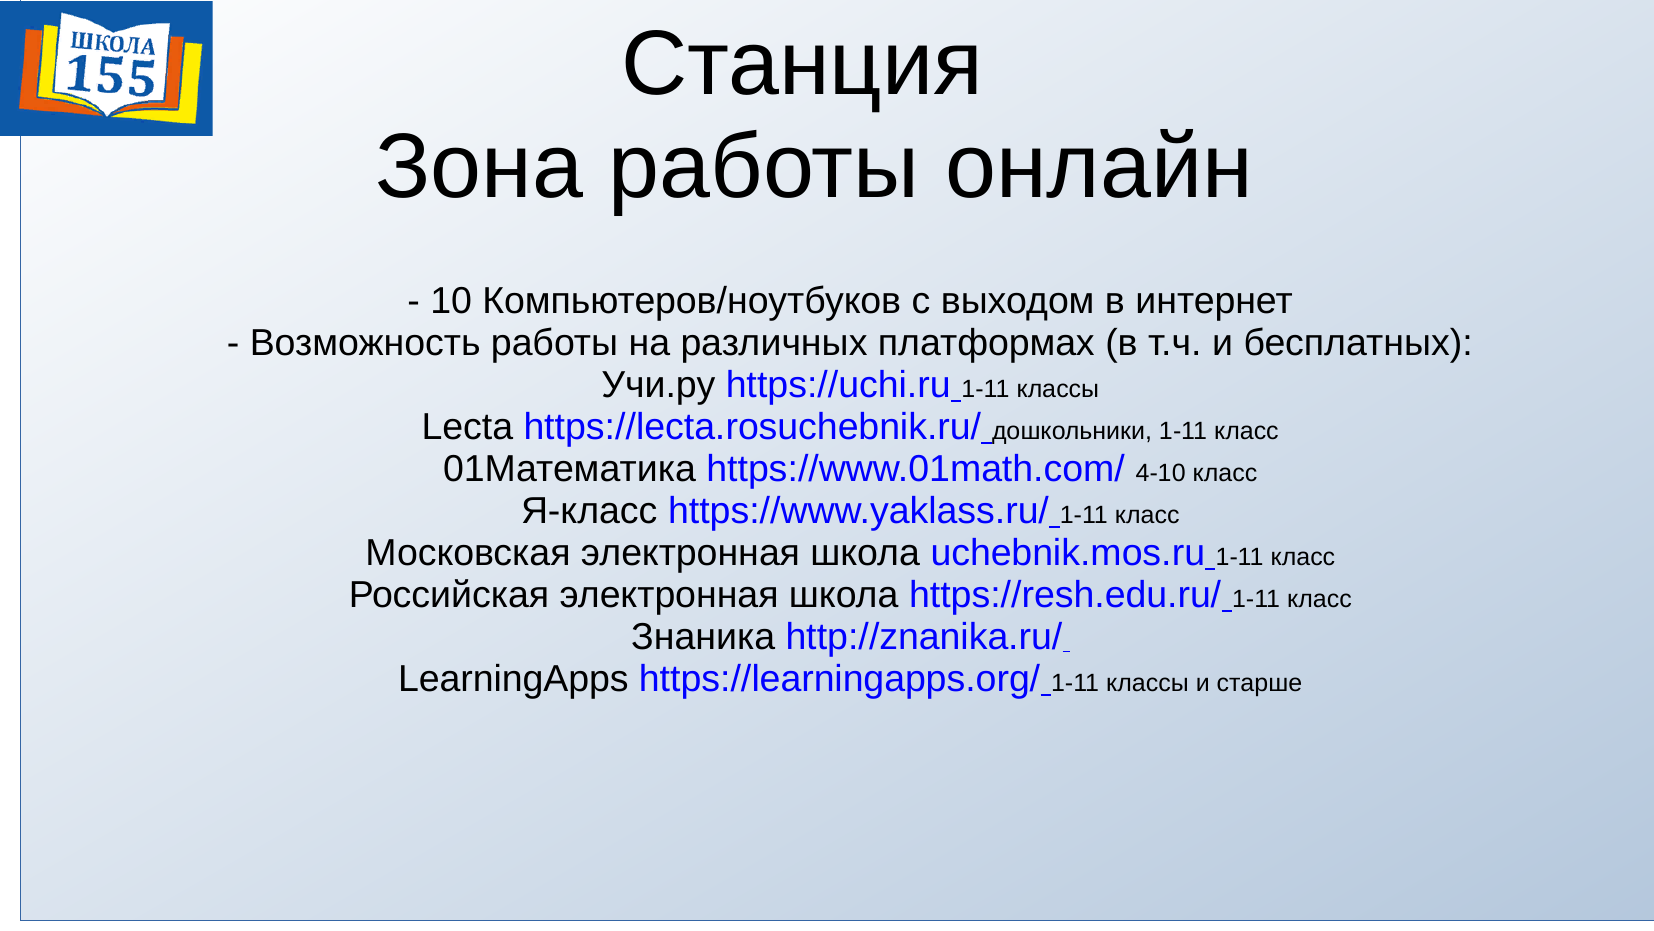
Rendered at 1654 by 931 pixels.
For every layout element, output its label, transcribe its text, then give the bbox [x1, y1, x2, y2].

subtitle - 10 Компьютеров/ноутбуков с выходом в интернет - Возможность работы на различных платформах (в т.ч. и бесплатных): Учи.ру https://uchi.ru 1-11 классы Lecta https://lecta.rosuchebnik.ru/ дошкольники, 1-11 класс 01Математика https://www.01math.com/ 4-10 класс Я-класс https://www.yaklass.ru/ 1-11 класс Московская электронная школа uchebnik.mos.ru 1-11 класс Российская электронная школа https://resh.edu.ru/ 1-11 класс Знаника http://znanika.ru/ LearningApps https://learningapps.org/ 1-11 классы и старше [106, 161, 1595, 777]
title Станция Зона работы онлайн [70, 11, 1559, 217]
text_box [20, 0, 1654, 921]
picture [0, 1, 213, 136]
